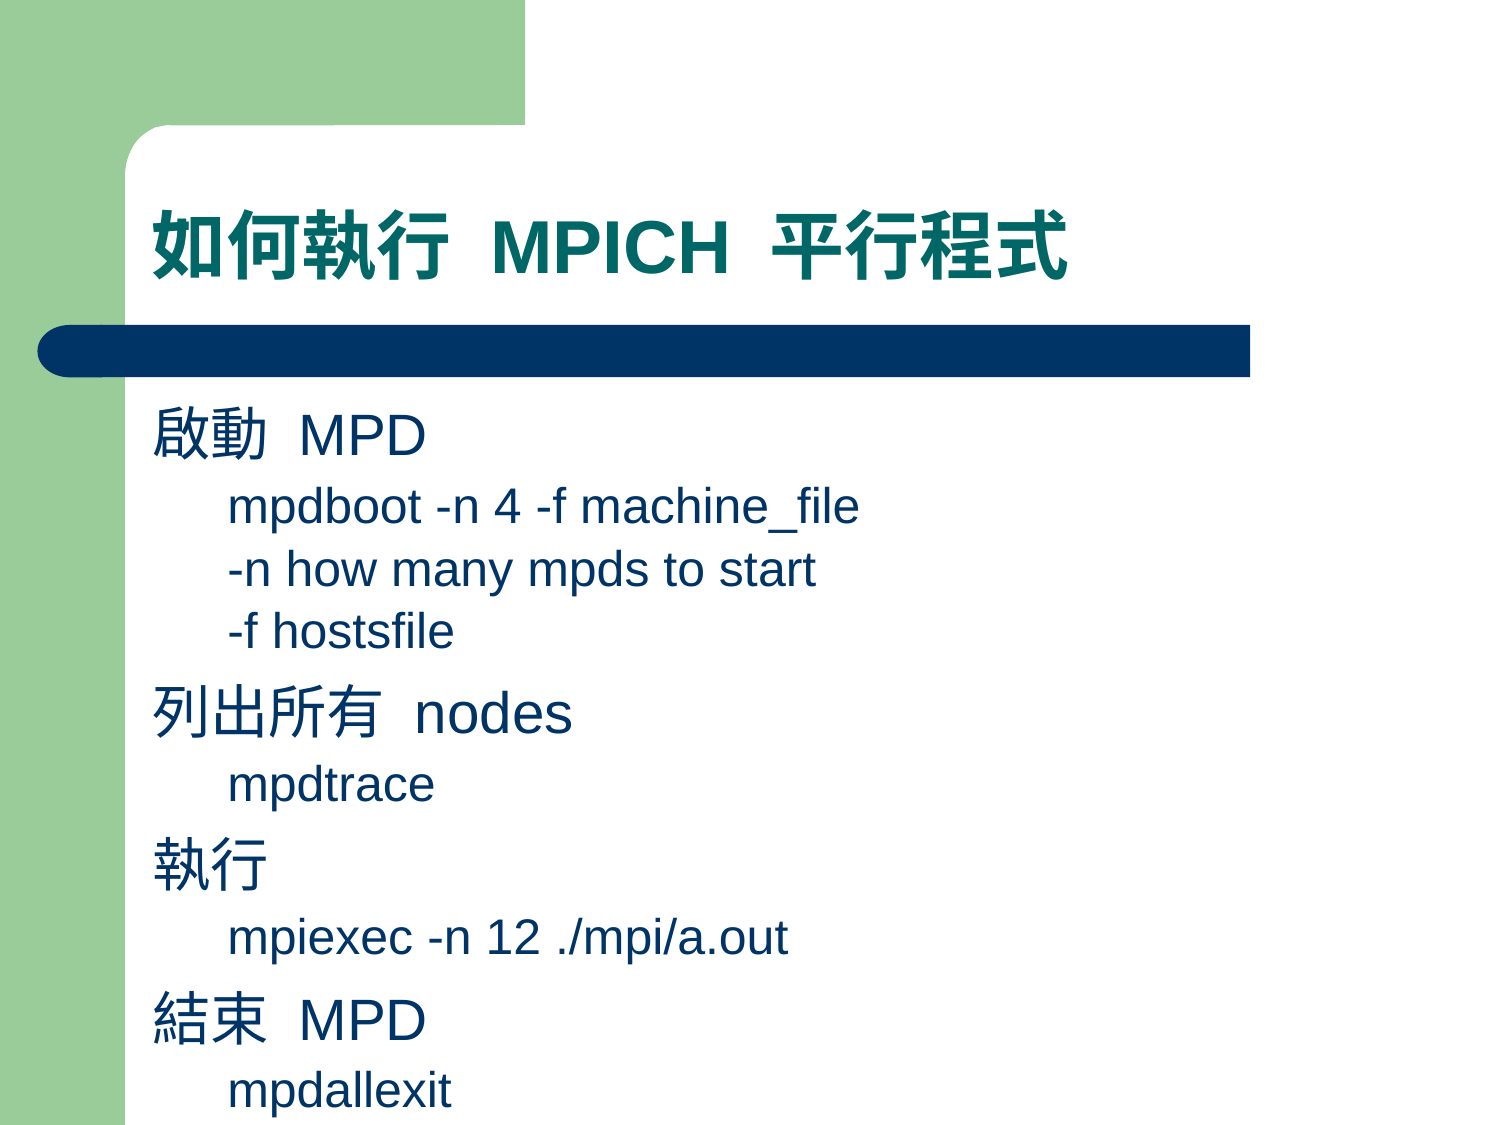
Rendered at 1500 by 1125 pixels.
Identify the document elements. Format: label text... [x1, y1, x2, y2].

list 啟動 MPD mpdboot -n 4 -f machine_file -n how many mpds to start -f hostsfile 列出所有 nodes mpdtrace 執行 mpiexec -n 12 ./mpi/a.out 結束 MPD mpdallexit [137, 387, 1400, 1125]
title 如何執行 MPICH 平行程式 [136, 136, 1414, 301]
